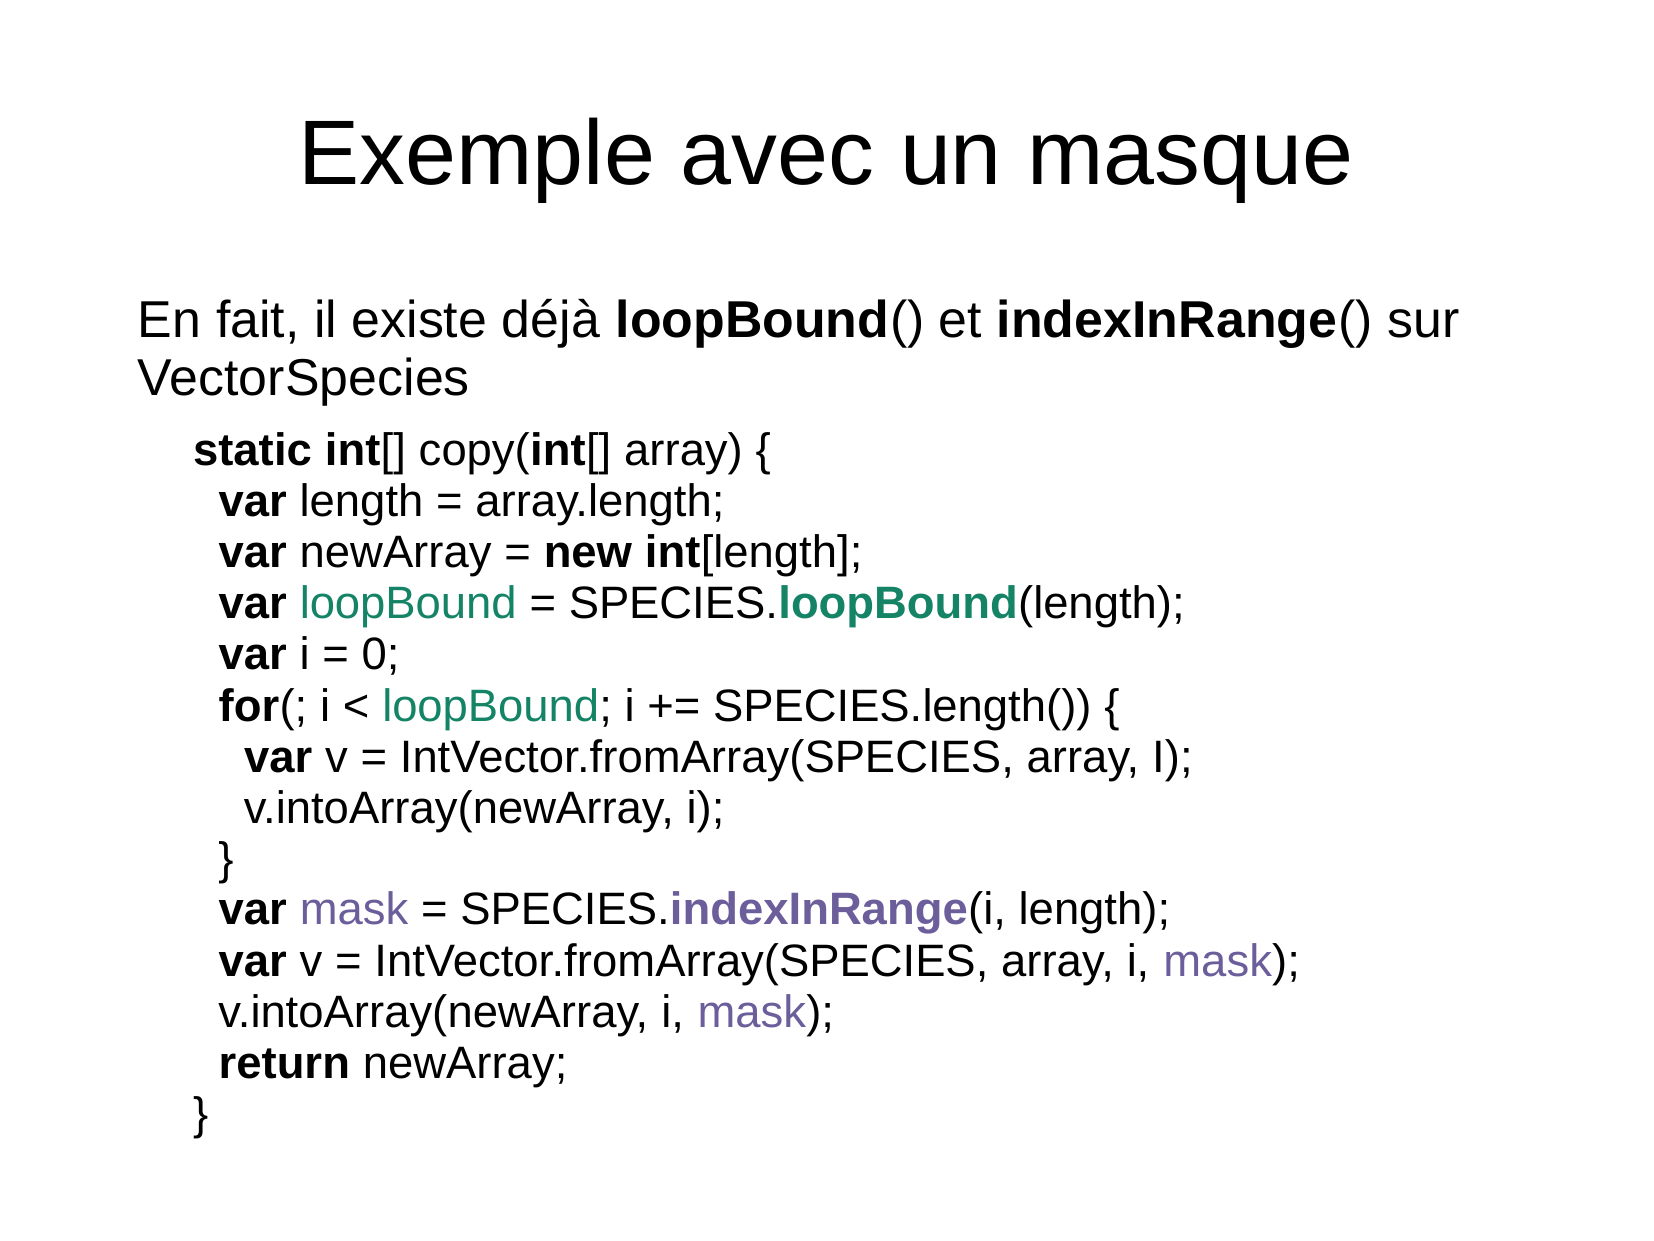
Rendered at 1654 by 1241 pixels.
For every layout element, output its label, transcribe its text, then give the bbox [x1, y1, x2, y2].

list En fait, il existe déjà loopBound() et indexInRange() sur VectorSpecies static int[] copy(int[] array) { var length = array.length; var newArray = new int[length]; var loopBound = SPECIES.loopBound(length); var i = 0; for(; i < loopBound; i += SPECIES.length()) { var v = IntVector.fromArray(SPECIES, array, I); v.intoArray(newArray, i); } var mask = SPECIES.indexInRange(i, length); var v = IntVector.fromArray(SPECIES, array, i, mask); v.intoArray(newArray, i, mask); return newArray; } [82, 290, 1571, 1141]
title Exemple avec un masque [82, 49, 1571, 257]
